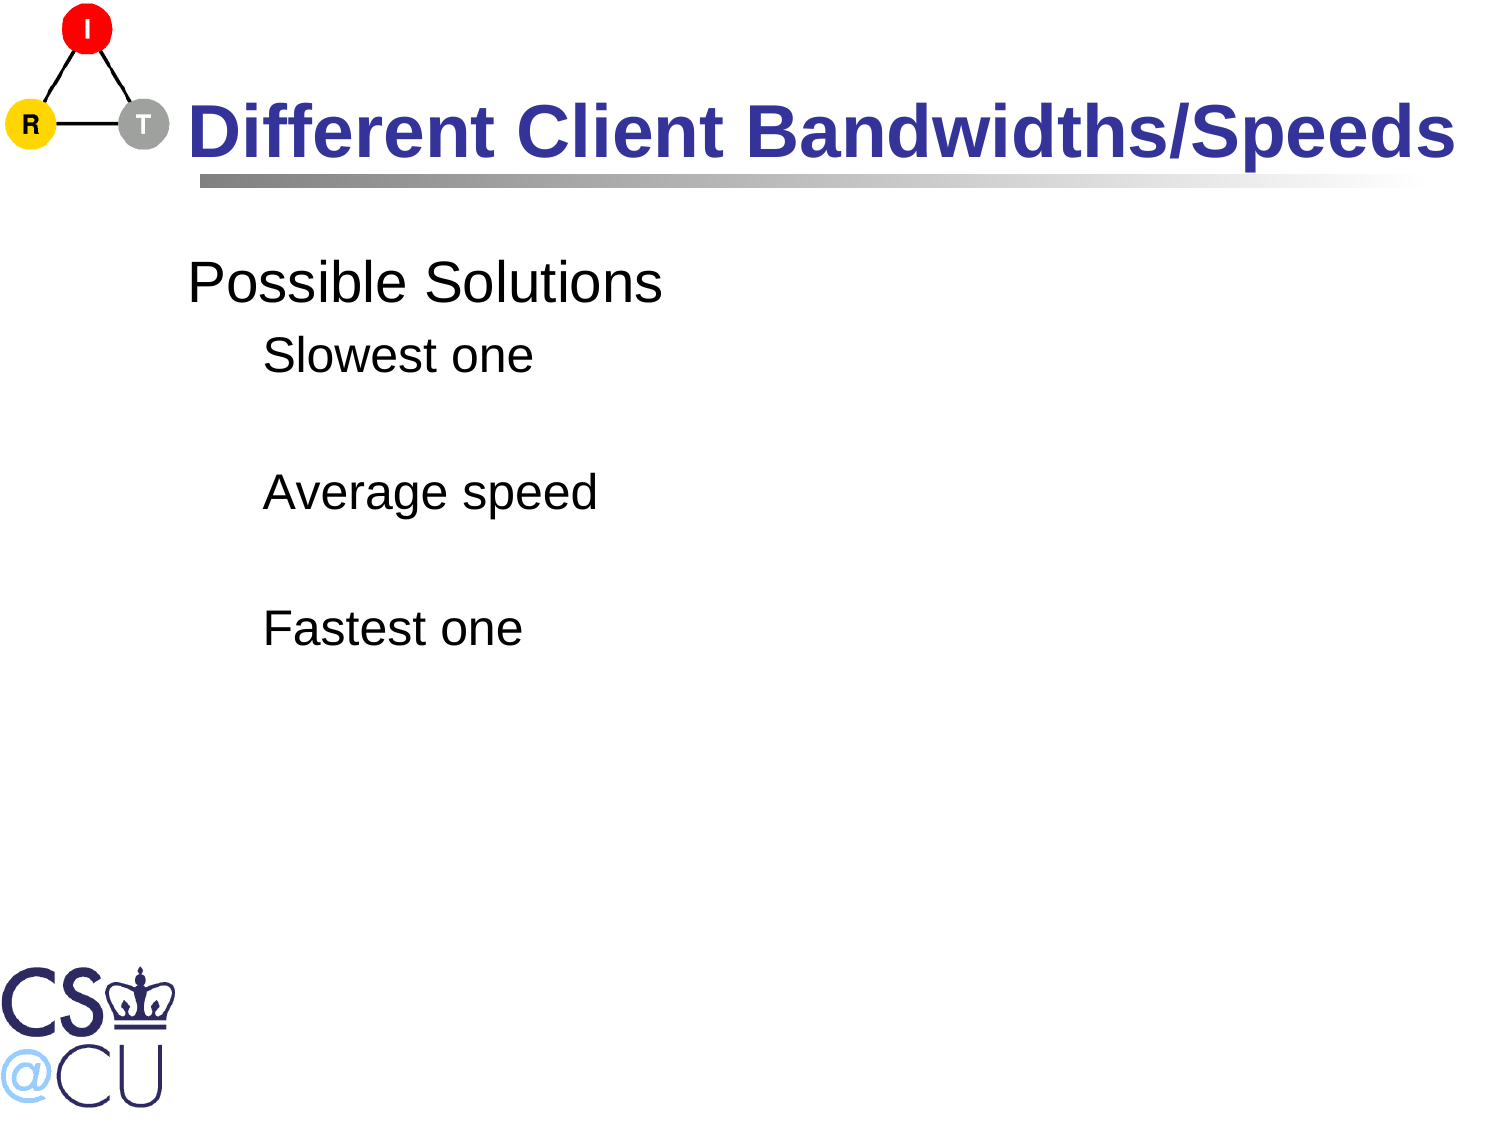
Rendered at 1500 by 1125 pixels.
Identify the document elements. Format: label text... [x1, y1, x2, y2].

title Different Client Bandwidths/Speeds [187, 37, 1463, 226]
list Possible Solutions Slowest one Average speed Fastest one [187, 249, 1463, 998]
picture [0, 0, 173, 154]
picture [0, 949, 175, 1125]
